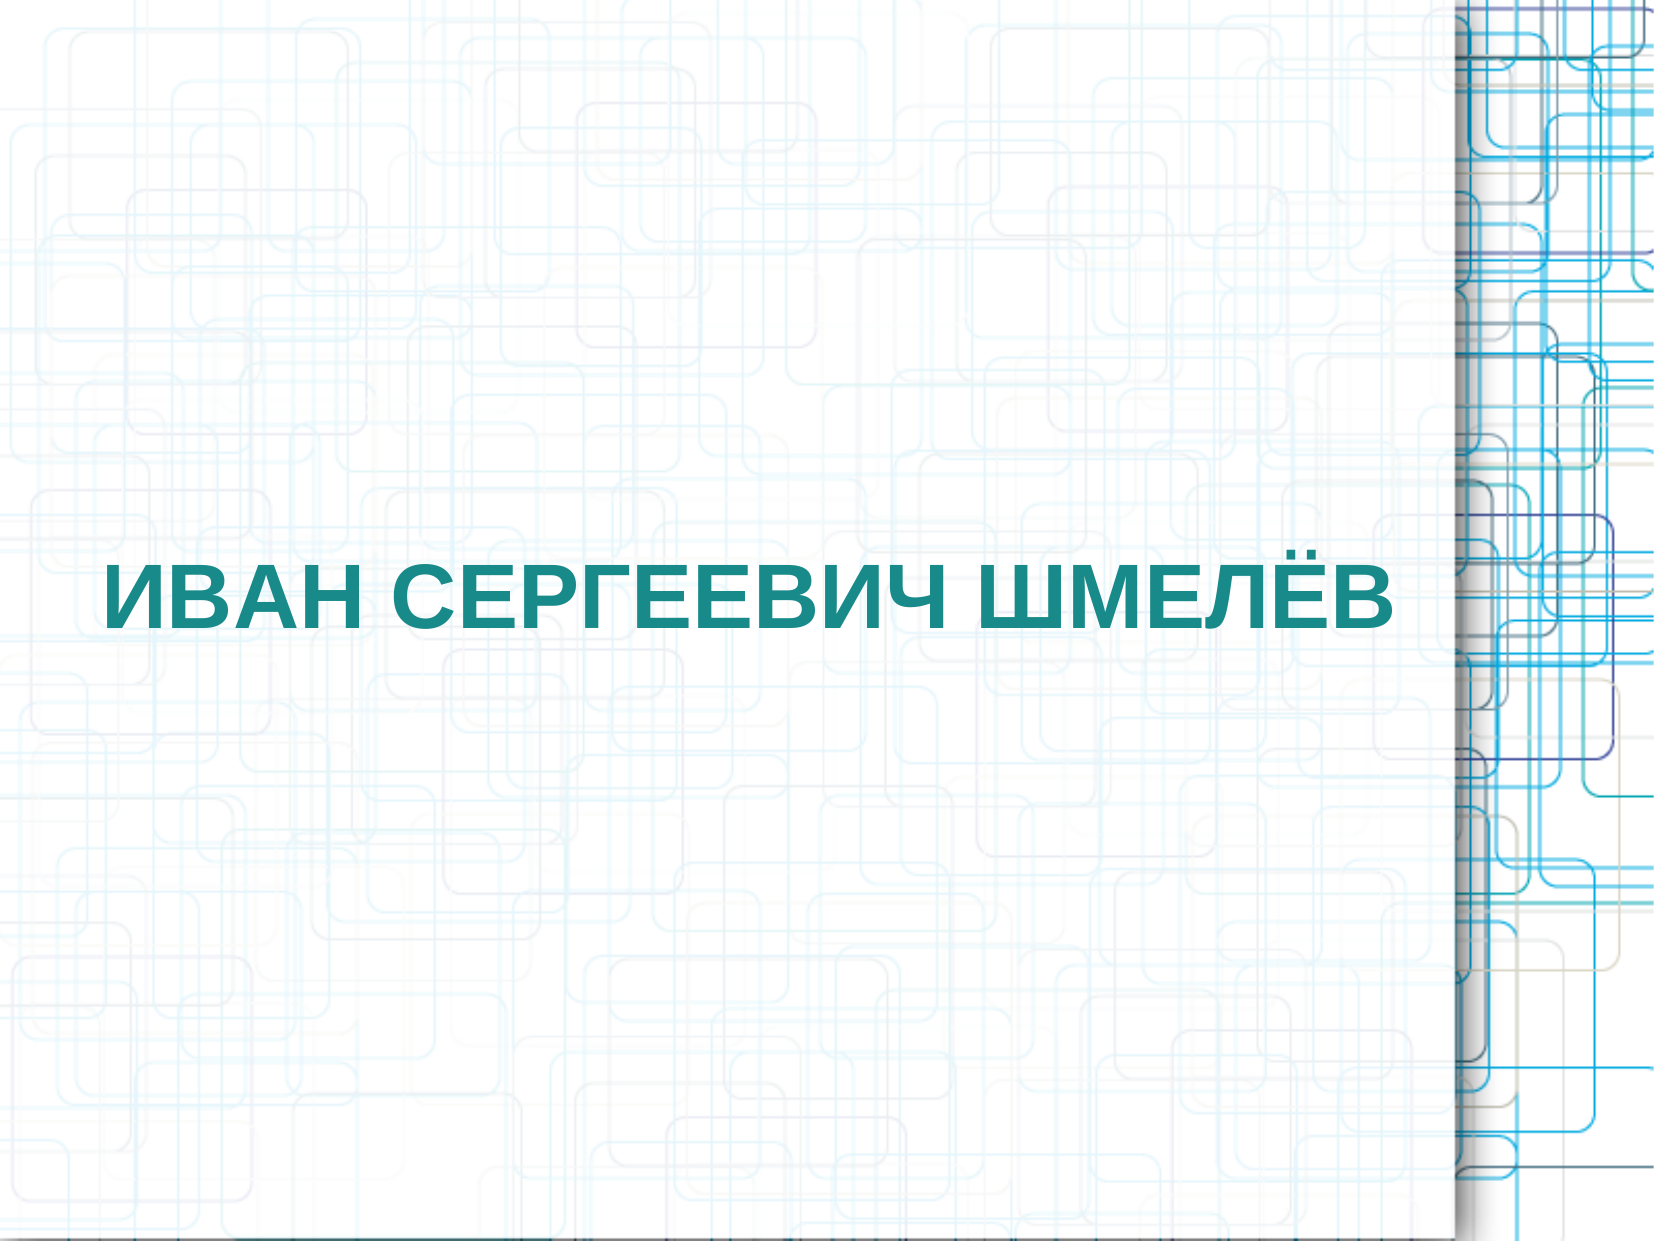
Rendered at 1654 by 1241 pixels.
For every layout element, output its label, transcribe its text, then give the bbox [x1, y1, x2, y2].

title ИВАН СЕРГЕЕВИЧ ШМЕЛЁВ [70, 543, 1430, 751]
